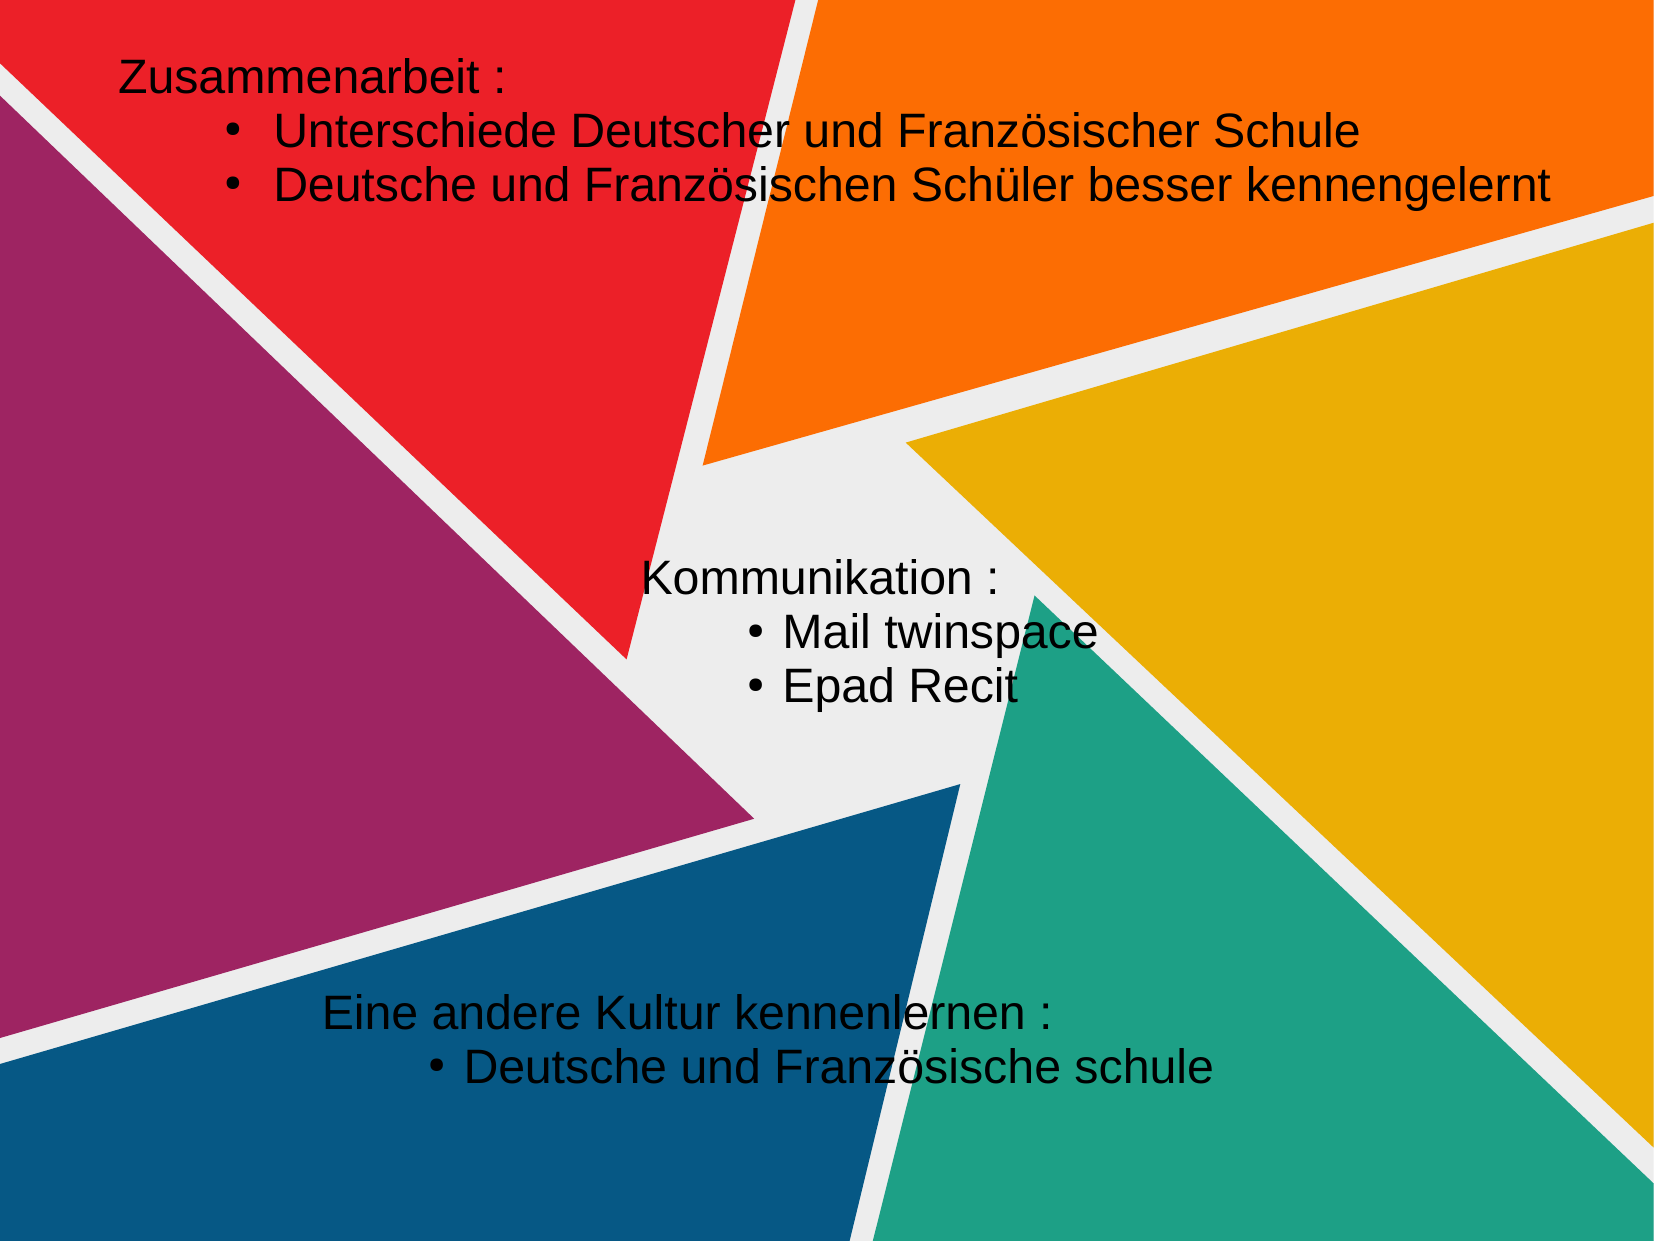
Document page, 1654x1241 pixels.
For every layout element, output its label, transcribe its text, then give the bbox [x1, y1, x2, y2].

subtitle Zusammenarbeit : Unterschiede Deutscher und Französischer Schule Deutsche und Französischen Schüler besser kennengelernt [82, 49, 1571, 249]
text_box Eine andere Kultur kennenlernen : Deutsche und Französische schule [307, 933, 1654, 1146]
text_box Kommunikation : Mail twinspace Epad Recit [625, 519, 1654, 745]
